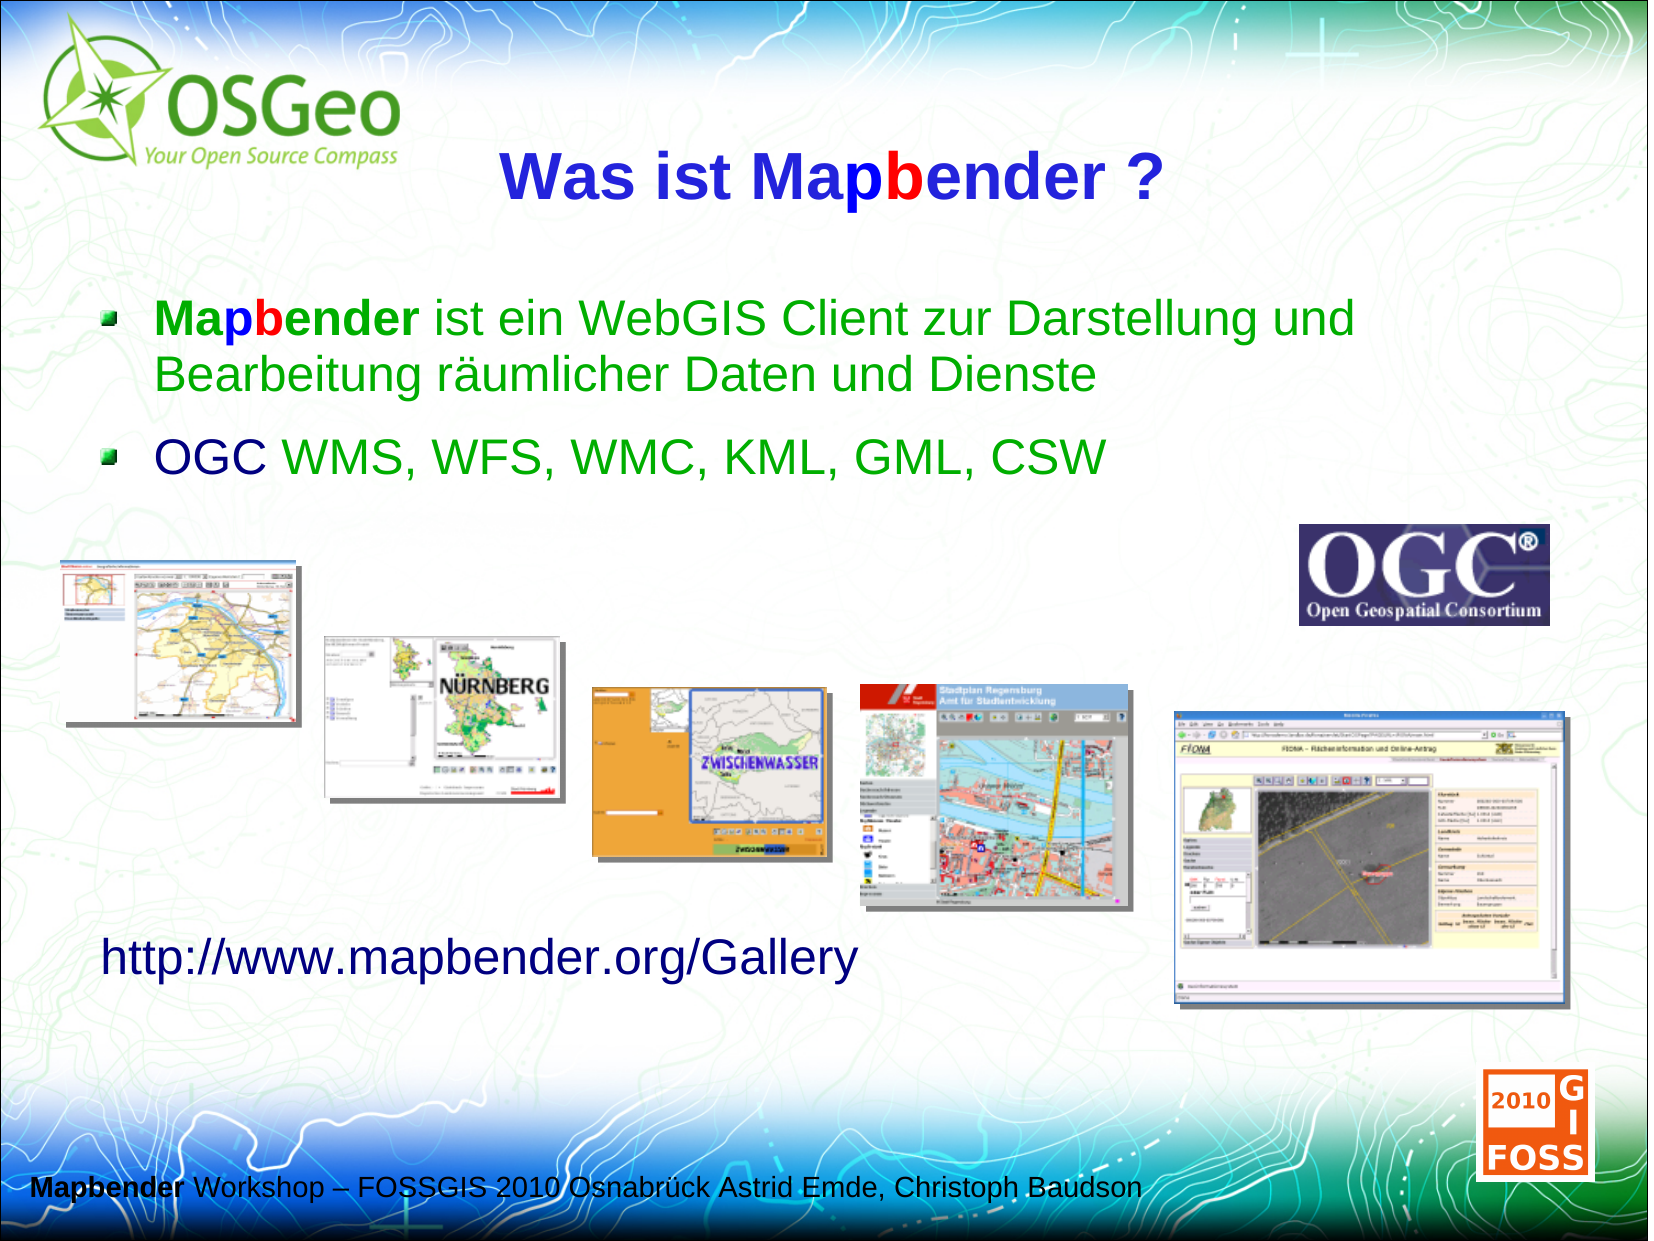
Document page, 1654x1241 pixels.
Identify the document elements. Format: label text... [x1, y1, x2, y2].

picture [1, 1, 1647, 1240]
list Mapbender ist ein WebGIS Client zur Darstellung und Bearbeitung räumlicher Daten und Dienste OGC WMS, WFS, WMC, KML, GML, CSW http://www.mapbender.org/Gallery [82, 290, 1571, 1146]
title Was ist Mapbender ? [88, 88, 1577, 264]
